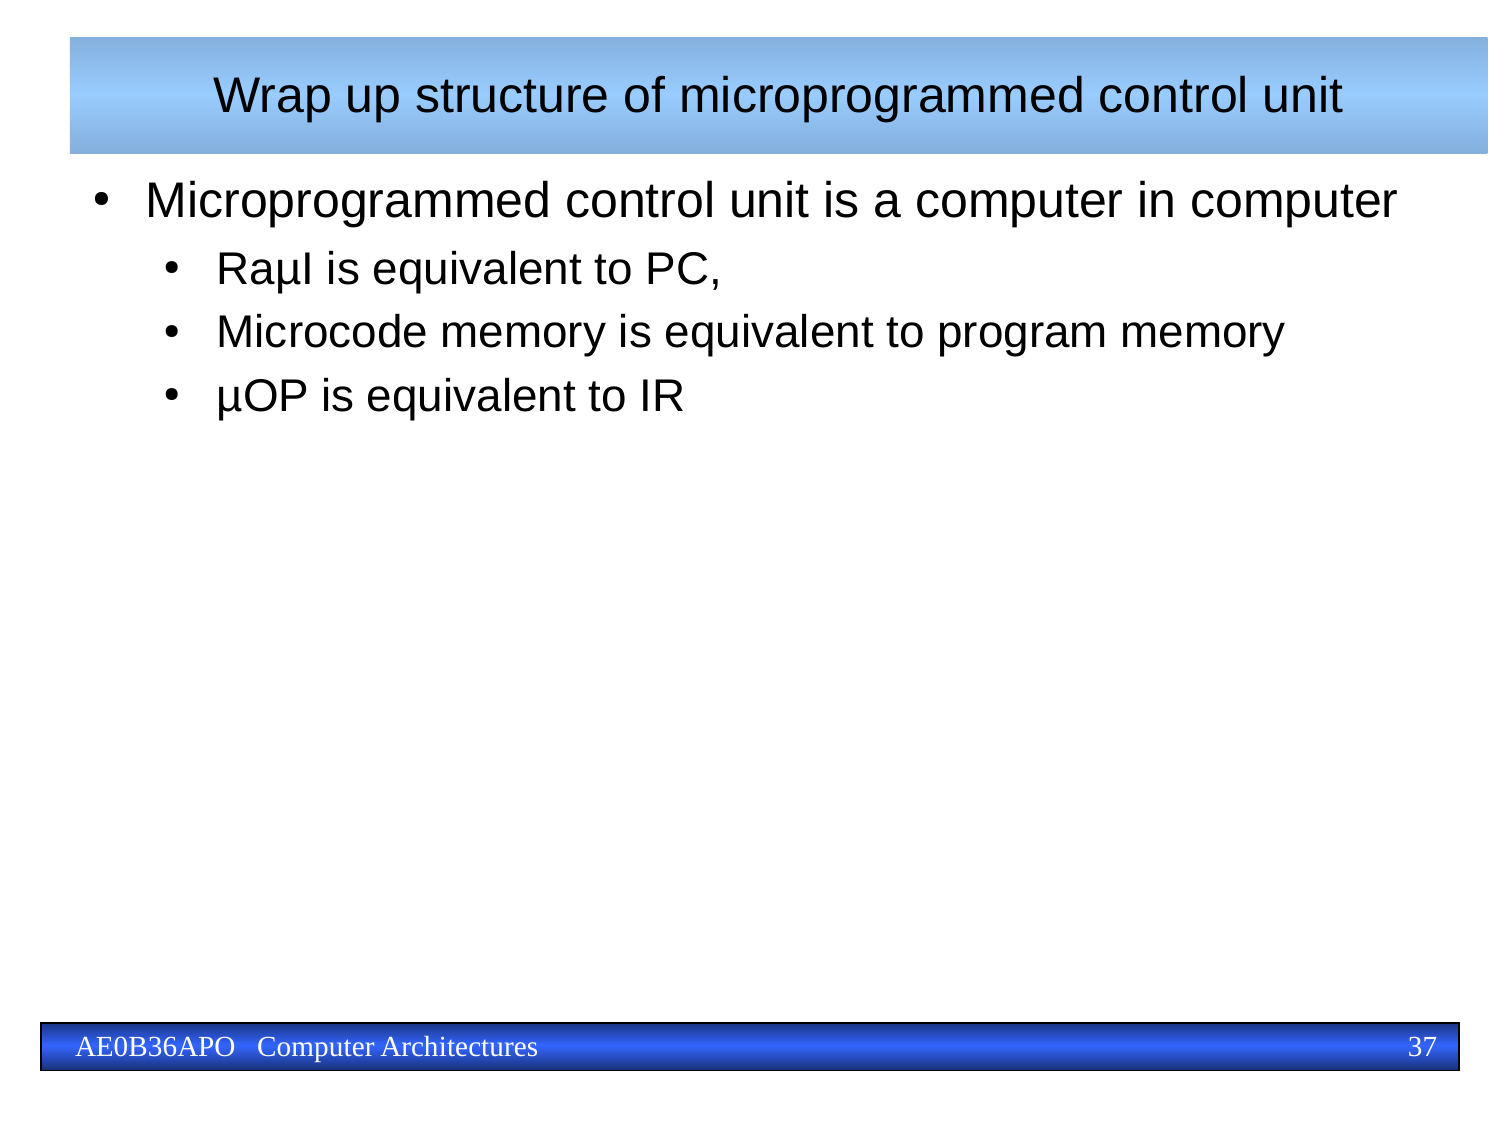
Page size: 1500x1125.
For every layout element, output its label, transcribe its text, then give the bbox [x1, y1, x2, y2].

title Wrap up structure of microprogrammed control unit [69, 37, 1488, 154]
list Microprogrammed control unit is a computer in computer RaµI is equivalent to PC, Microcode memory is equivalent to program memory µOP is equivalent to IR [75, 172, 1426, 916]
